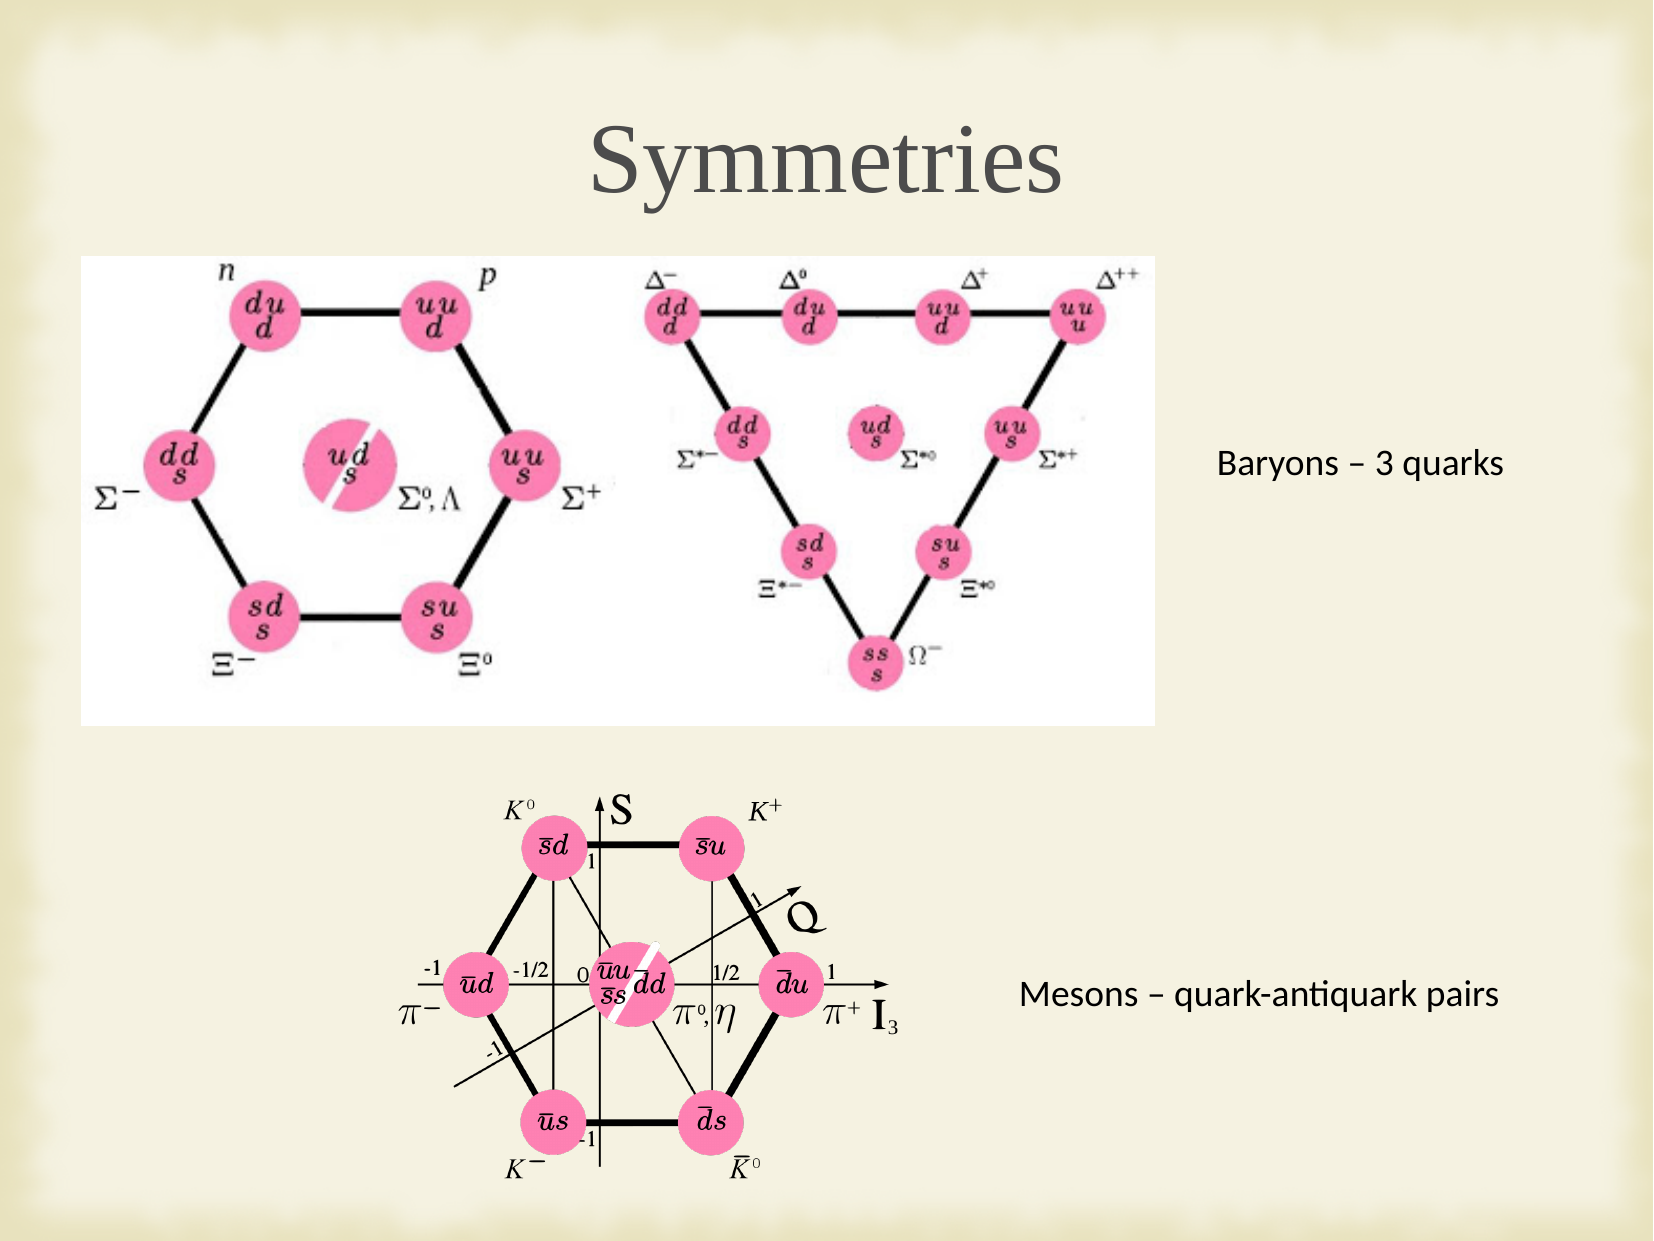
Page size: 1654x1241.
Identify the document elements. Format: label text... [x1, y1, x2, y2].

text_box Mesons – quark-antiquark pairs [1003, 961, 1530, 1023]
title Symmetries [82, 49, 1571, 257]
text_box Baryons – 3 quarks [1201, 430, 1523, 492]
picture [383, 777, 913, 1207]
picture [81, 256, 1155, 727]
